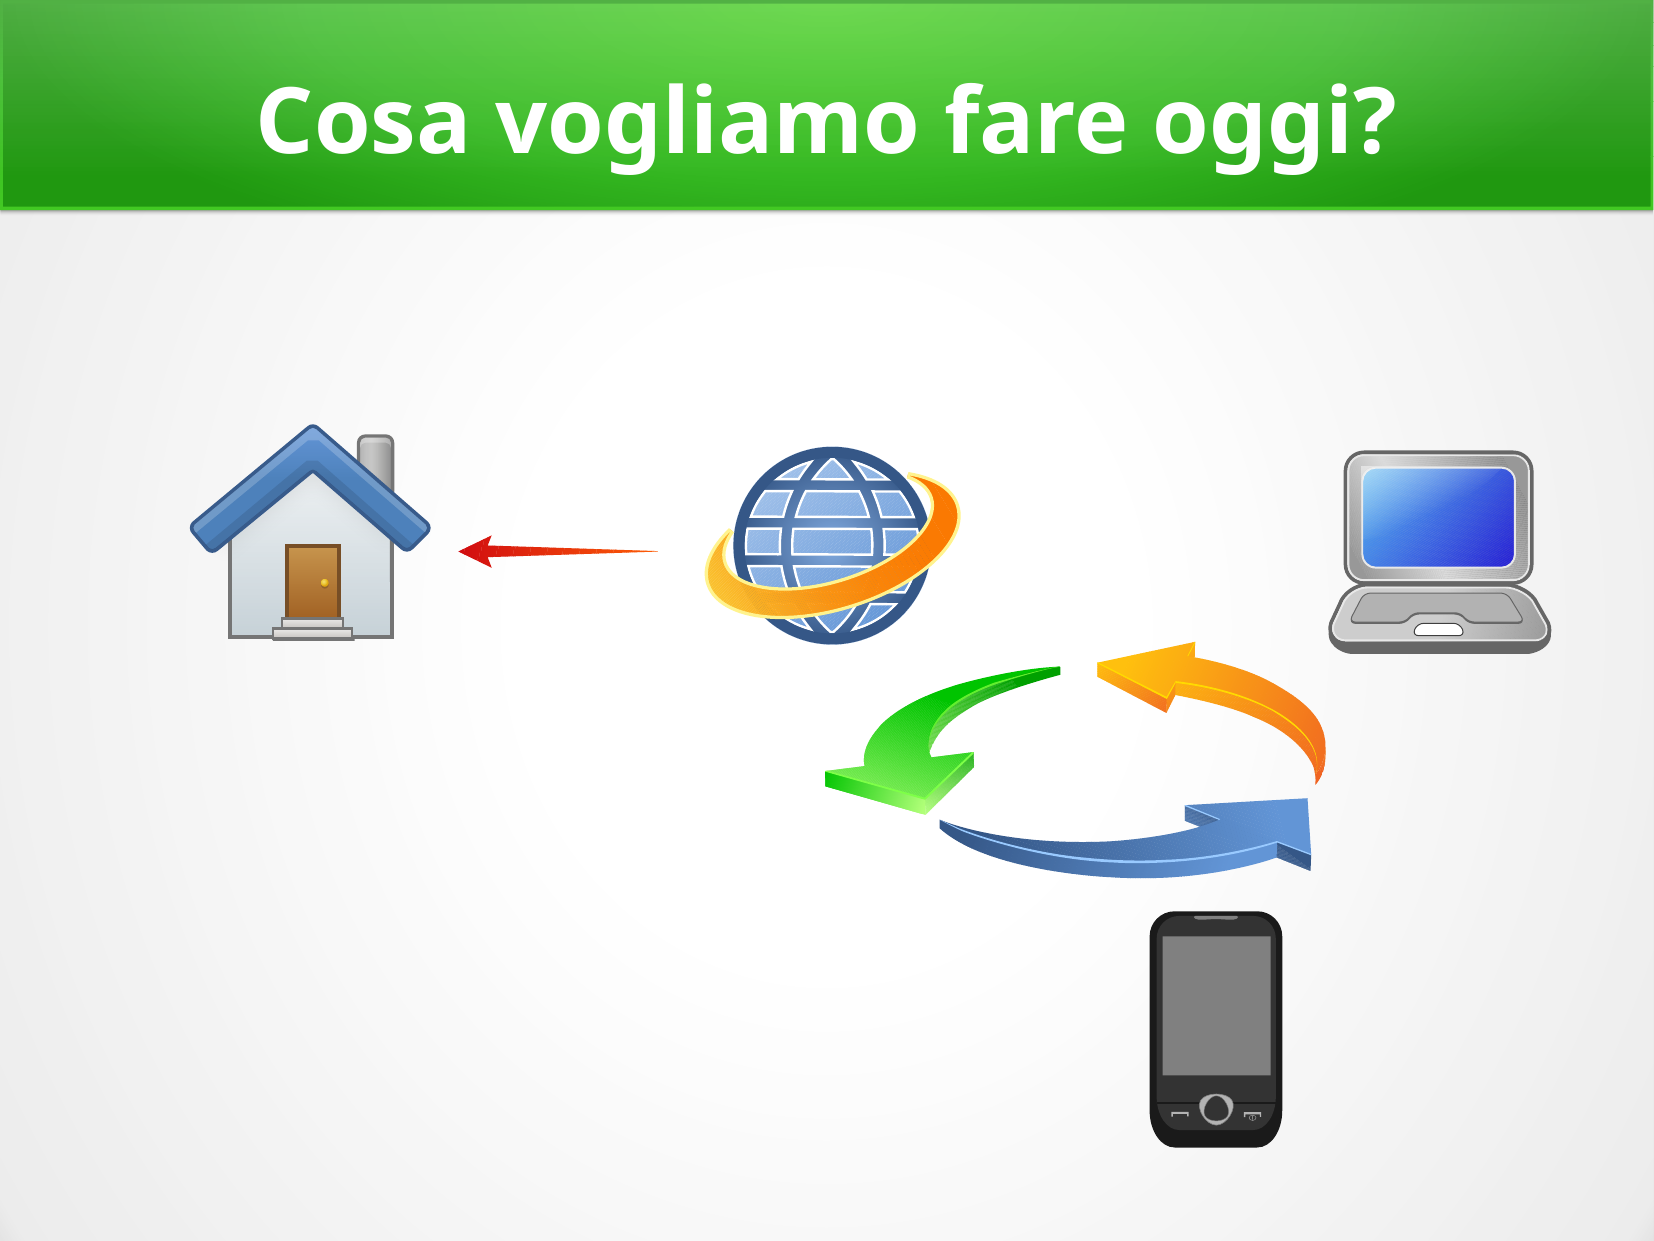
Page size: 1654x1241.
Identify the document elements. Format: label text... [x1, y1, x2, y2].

picture [129, 355, 662, 644]
picture [1019, 897, 1430, 1205]
title Cosa vogliamo fare oggi? [82, 47, 1571, 189]
picture [696, 401, 1583, 886]
